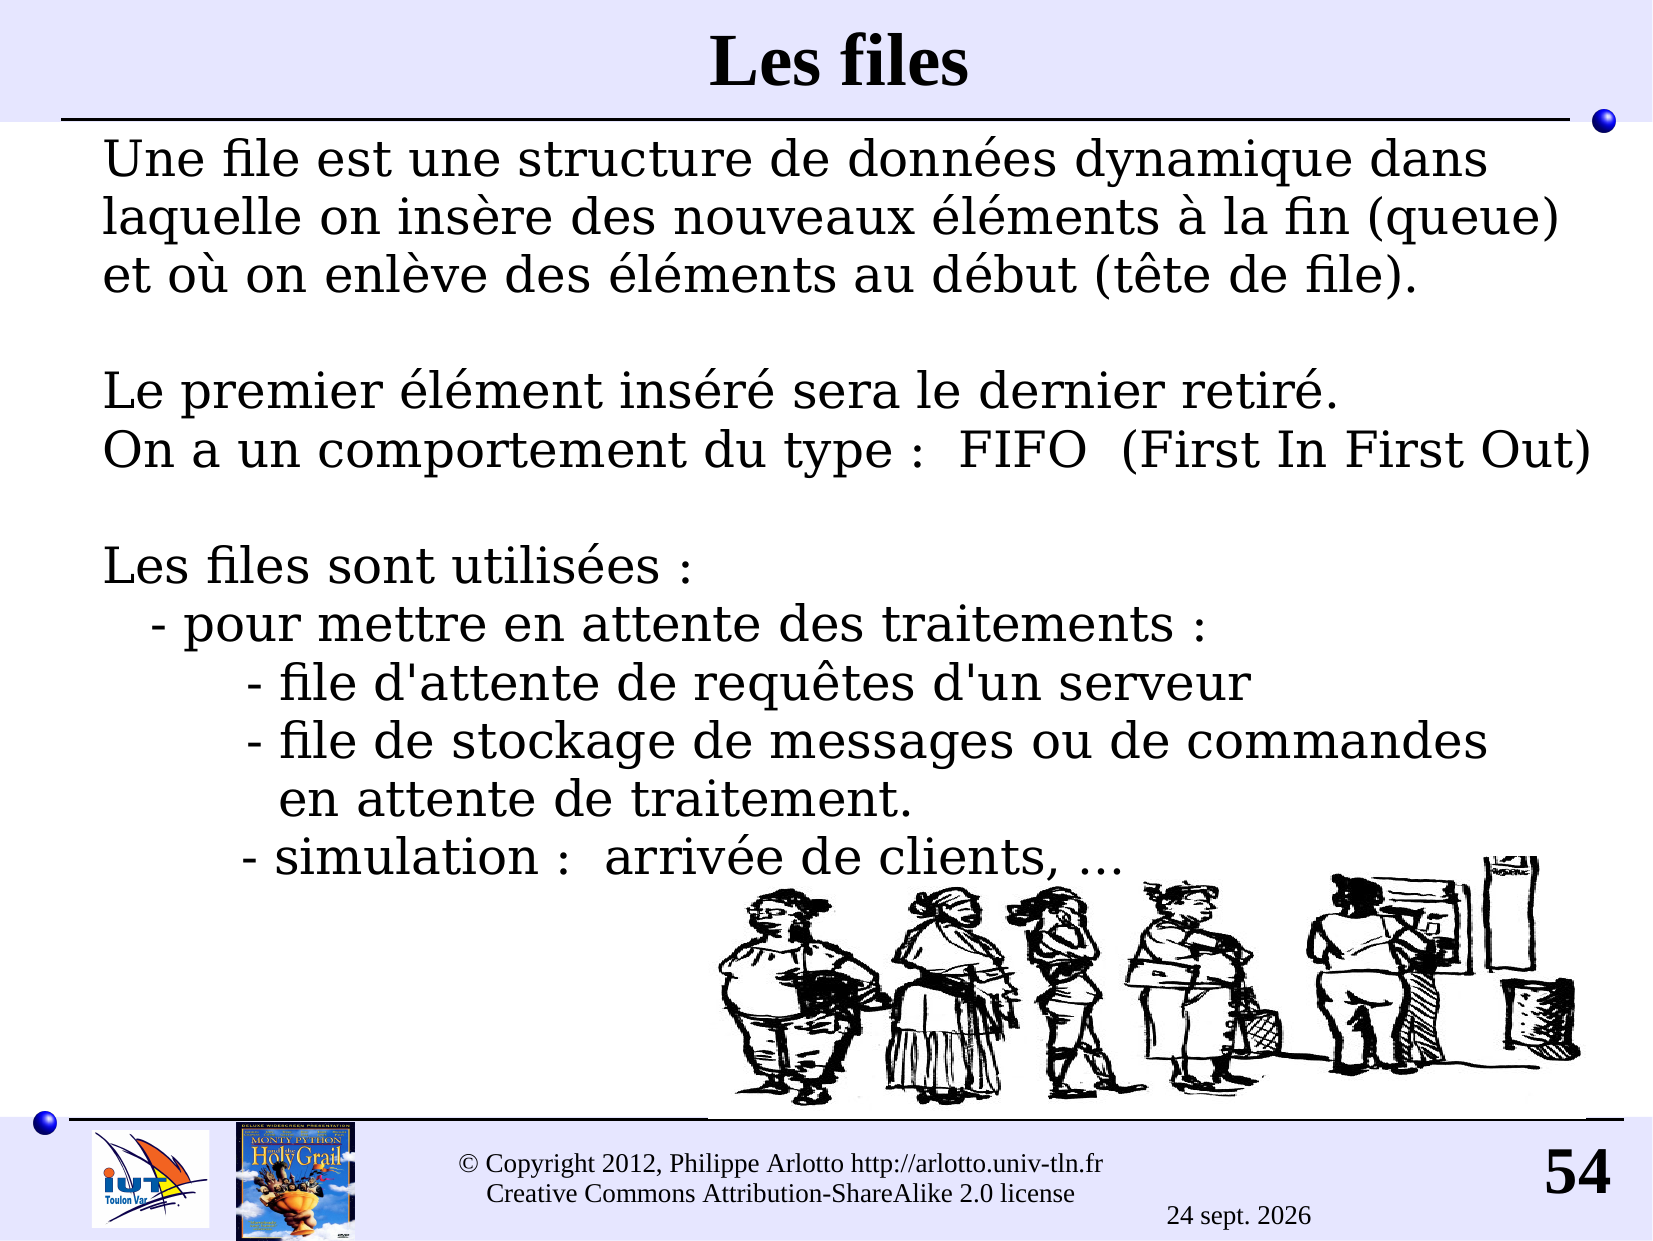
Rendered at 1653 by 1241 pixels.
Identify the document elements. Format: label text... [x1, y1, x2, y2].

picture [708, 946, 1586, 1119]
picture [236, 1122, 355, 1241]
text_box Une file est une structure de données dynamique dans laquelle on insère des nouveaux éléments à la fin (queue) et où on enlève des éléments au début (tête de file). Le premier élément inséré sera le dernier retiré. On a un comportement du type : FIFO (First In First Out) Les files sont utilisées : - pour mettre en attente des traitements : - file d'attente de requêtes d'un serveur - file de stockage de messages ou de commandes en attente de traitement. - simulation : arrivée de clients, ... [102, 129, 1595, 946]
title Les files [95, 11, 1585, 110]
